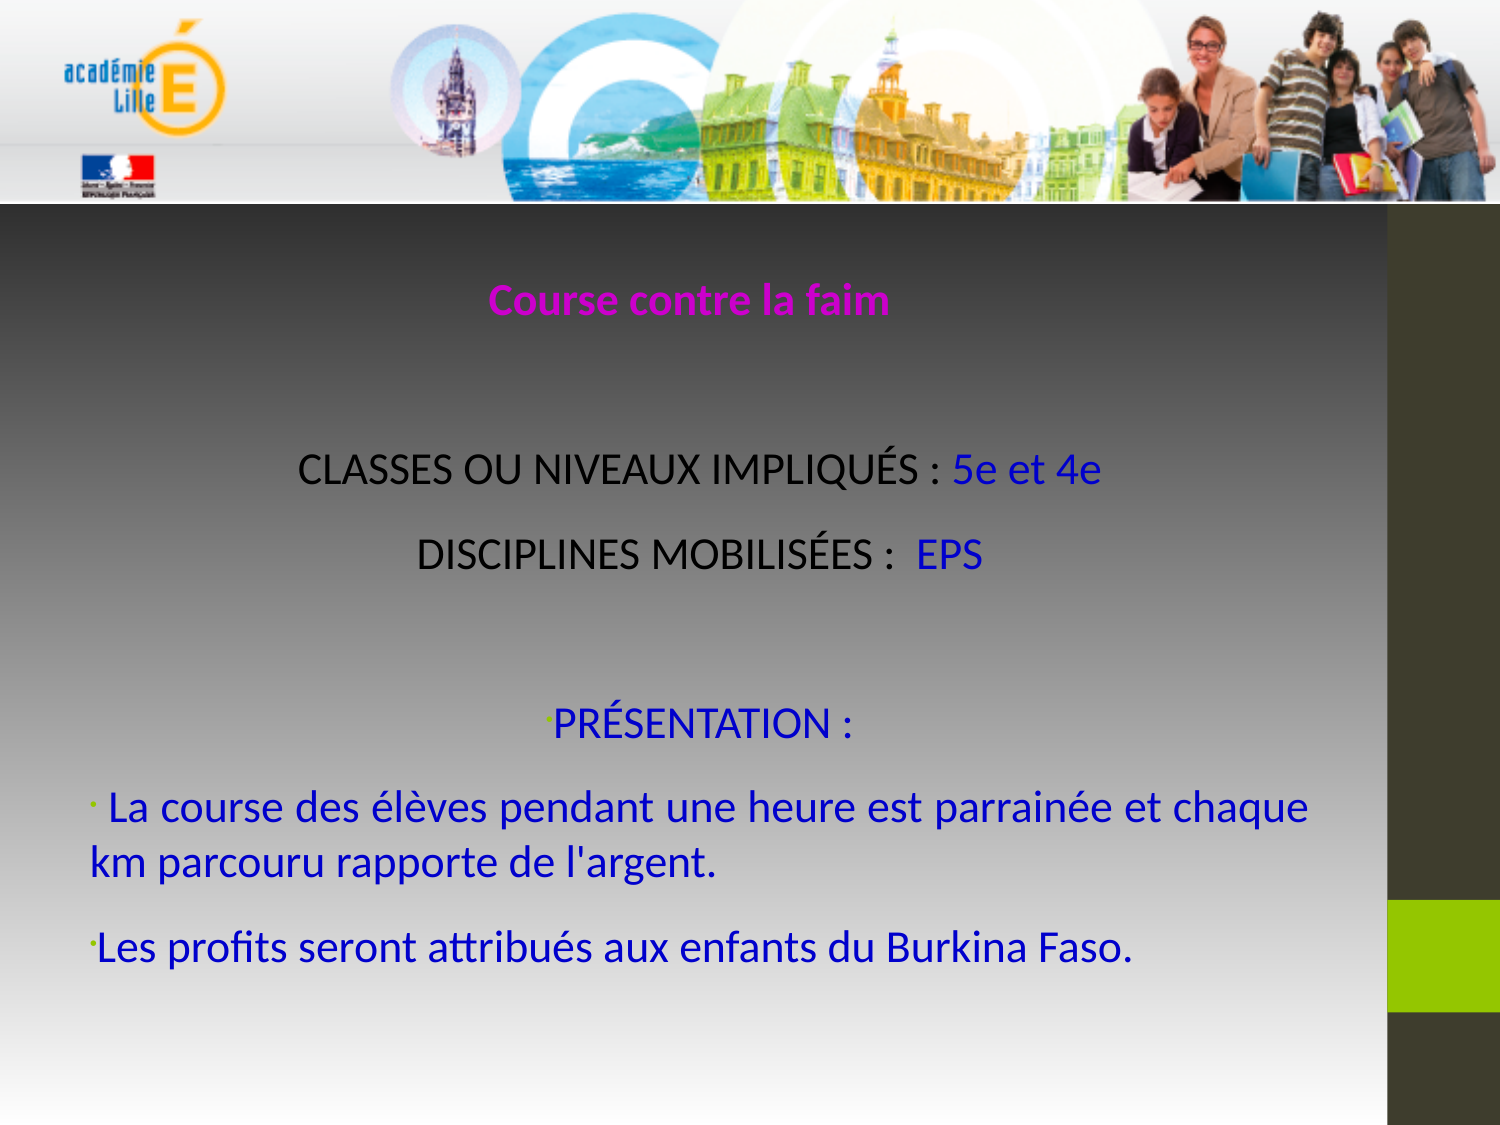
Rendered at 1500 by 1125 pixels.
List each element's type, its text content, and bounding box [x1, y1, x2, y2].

picture [0, 0, 1500, 204]
list Course contre la faim CLASSES OU NIVEAUX IMPLIQUÉS : 5e et 4e DISCIPLINES MOBILISÉES : EPS PRÉSENTATION : La course des élèves pendant une heure est parrainée et chaque km parcouru rapporte de l'argent. Les profits seront attribués aux enfants du Burkina Faso. [75, 262, 1325, 1050]
